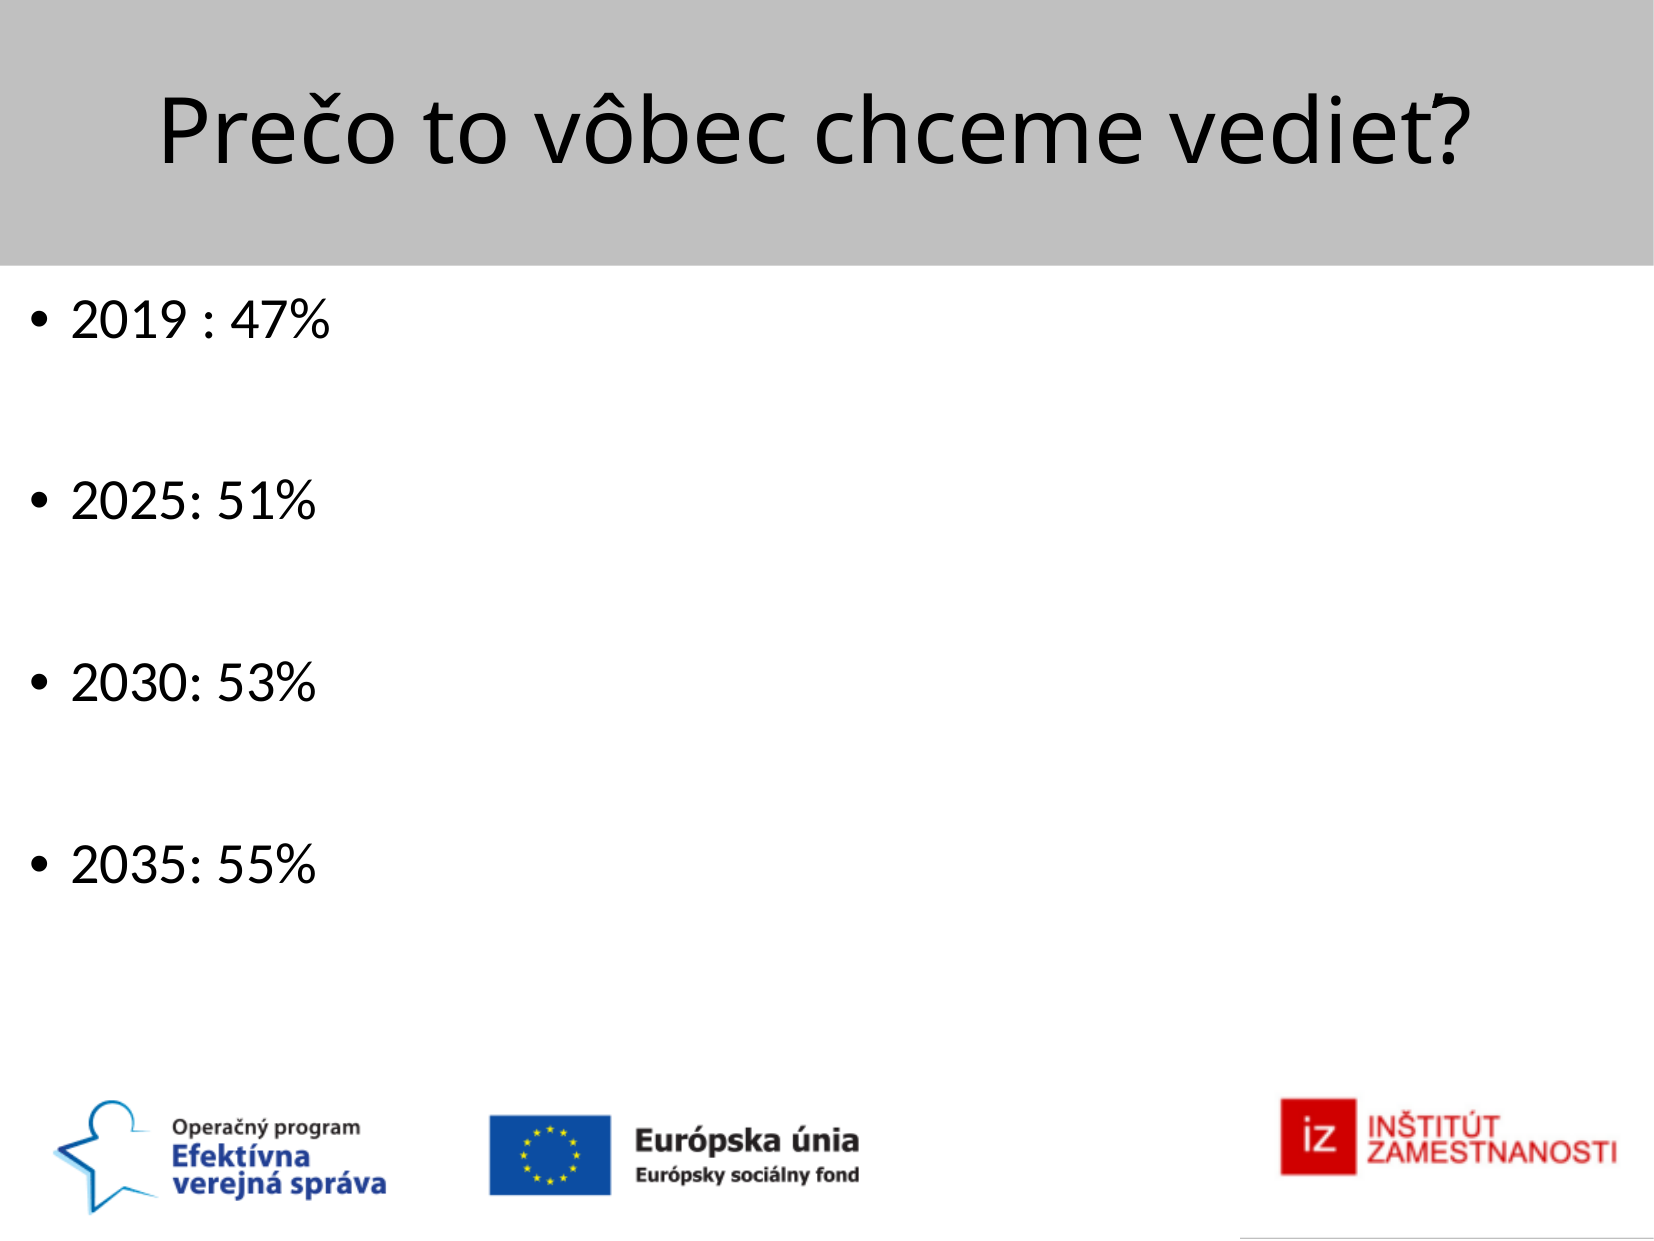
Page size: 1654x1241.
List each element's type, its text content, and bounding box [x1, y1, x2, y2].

picture [1240, 1033, 1654, 1241]
list • 2019 : 47% • 2025: 51% • 2030: 53% • 2035: 55% [29, 295, 1533, 1077]
picture [29, 1077, 886, 1241]
title Prečo to vôbec chceme vedieť? [88, 29, 1565, 237]
